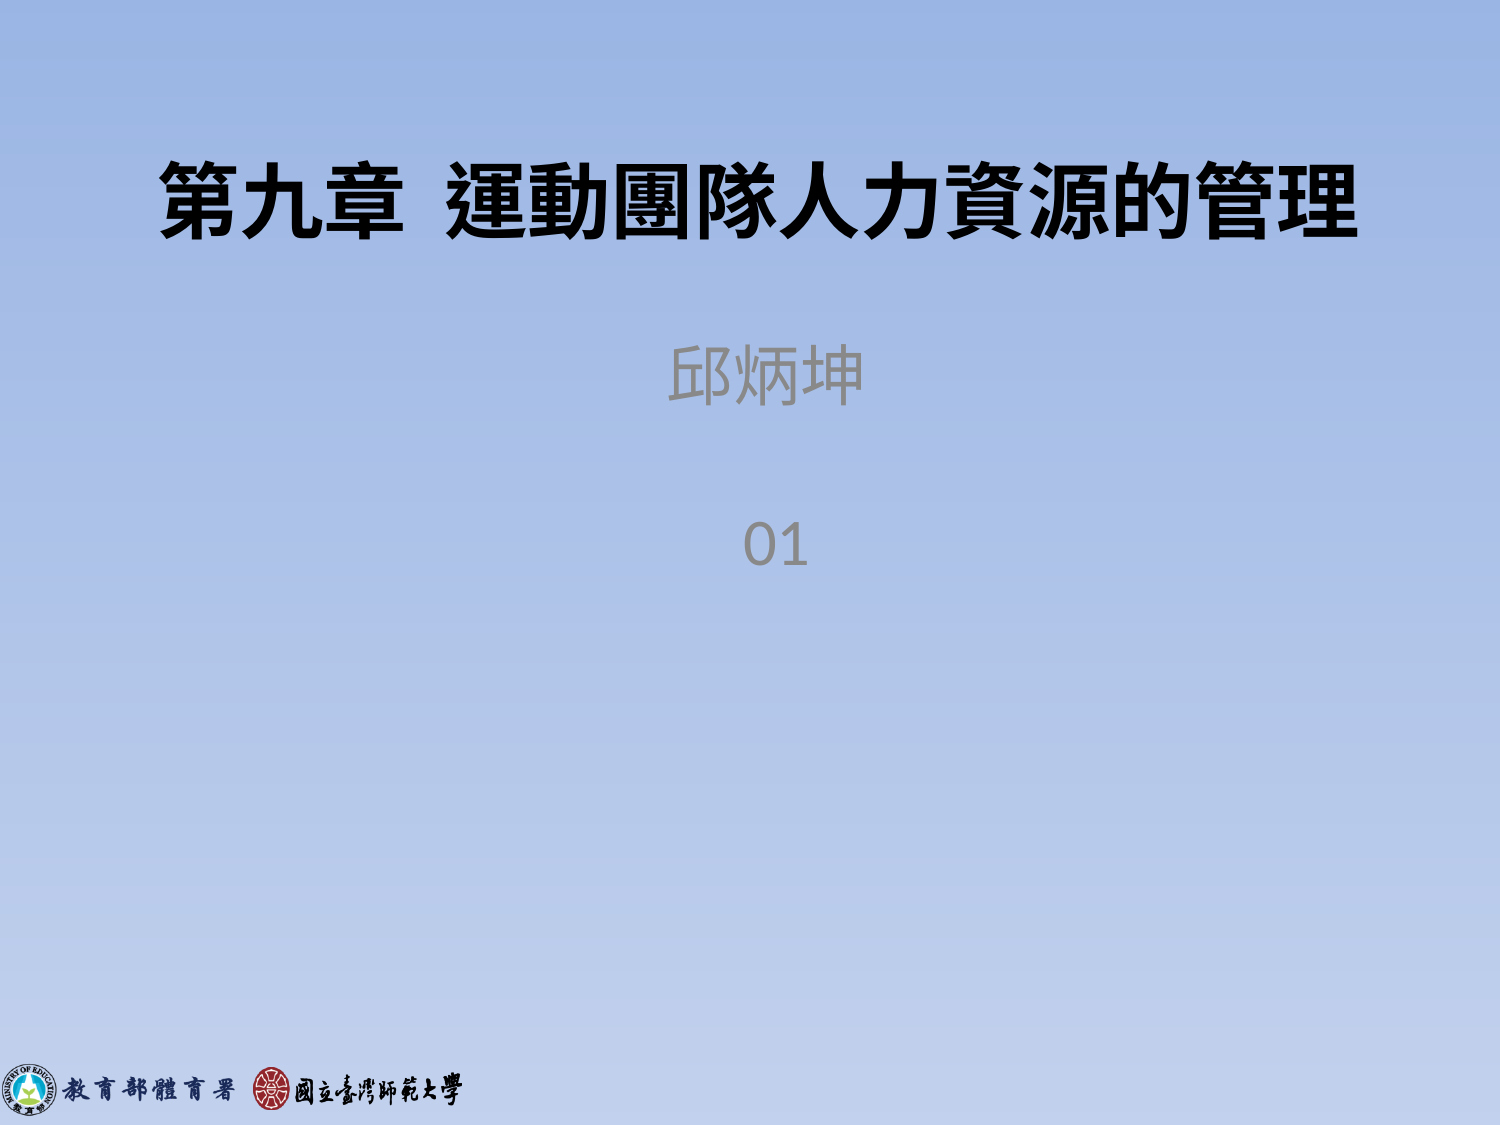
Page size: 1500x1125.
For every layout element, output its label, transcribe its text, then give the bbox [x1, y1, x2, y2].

text_box 01 [251, 491, 1302, 598]
subtitle 邱炳坤 [242, 326, 1293, 433]
picture [253, 1067, 462, 1110]
picture [0, 1051, 243, 1125]
title 第九章 運動團隊人力資源的管理 [121, 78, 1397, 320]
